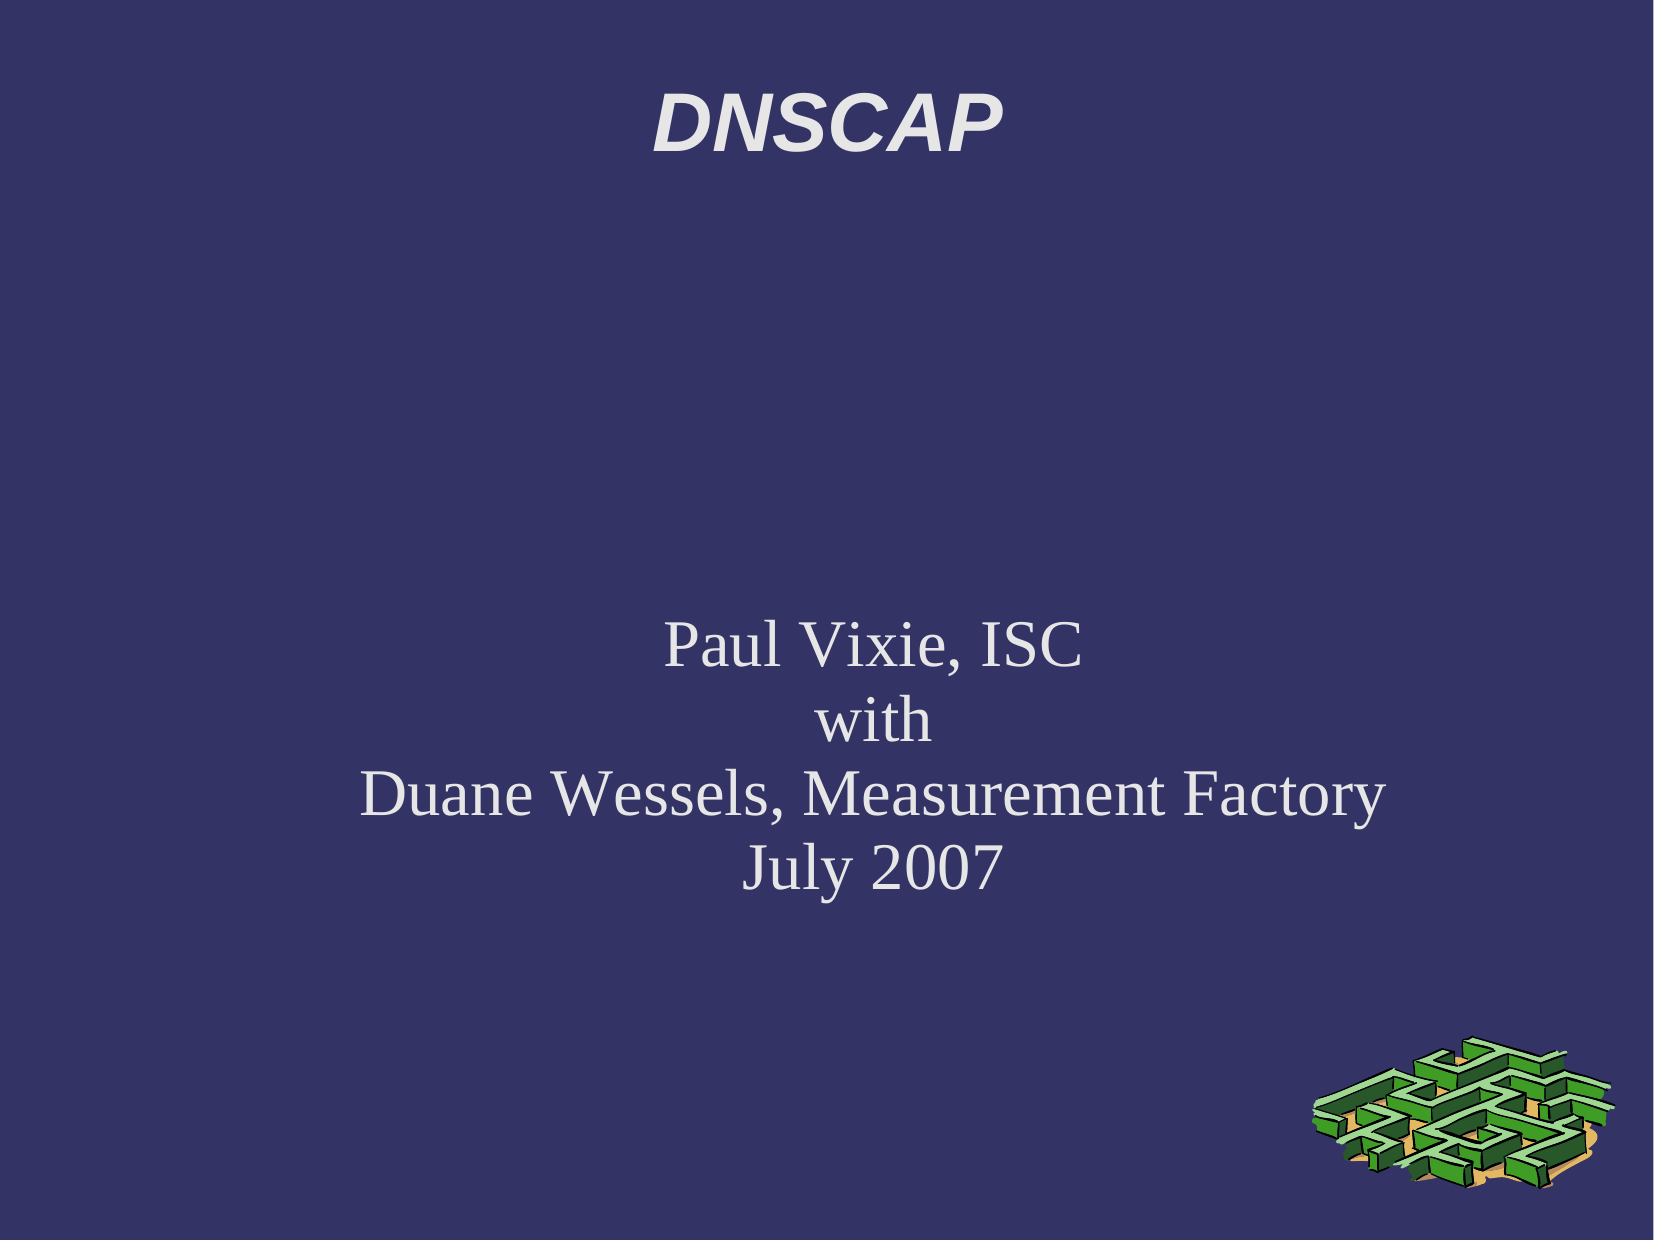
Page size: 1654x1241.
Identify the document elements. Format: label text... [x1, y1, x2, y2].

subtitle Paul Vixie, ISC with Duane Wessels, Measurement Factory July 2007 [178, 364, 1570, 1147]
title DNSCAP [121, 19, 1534, 227]
